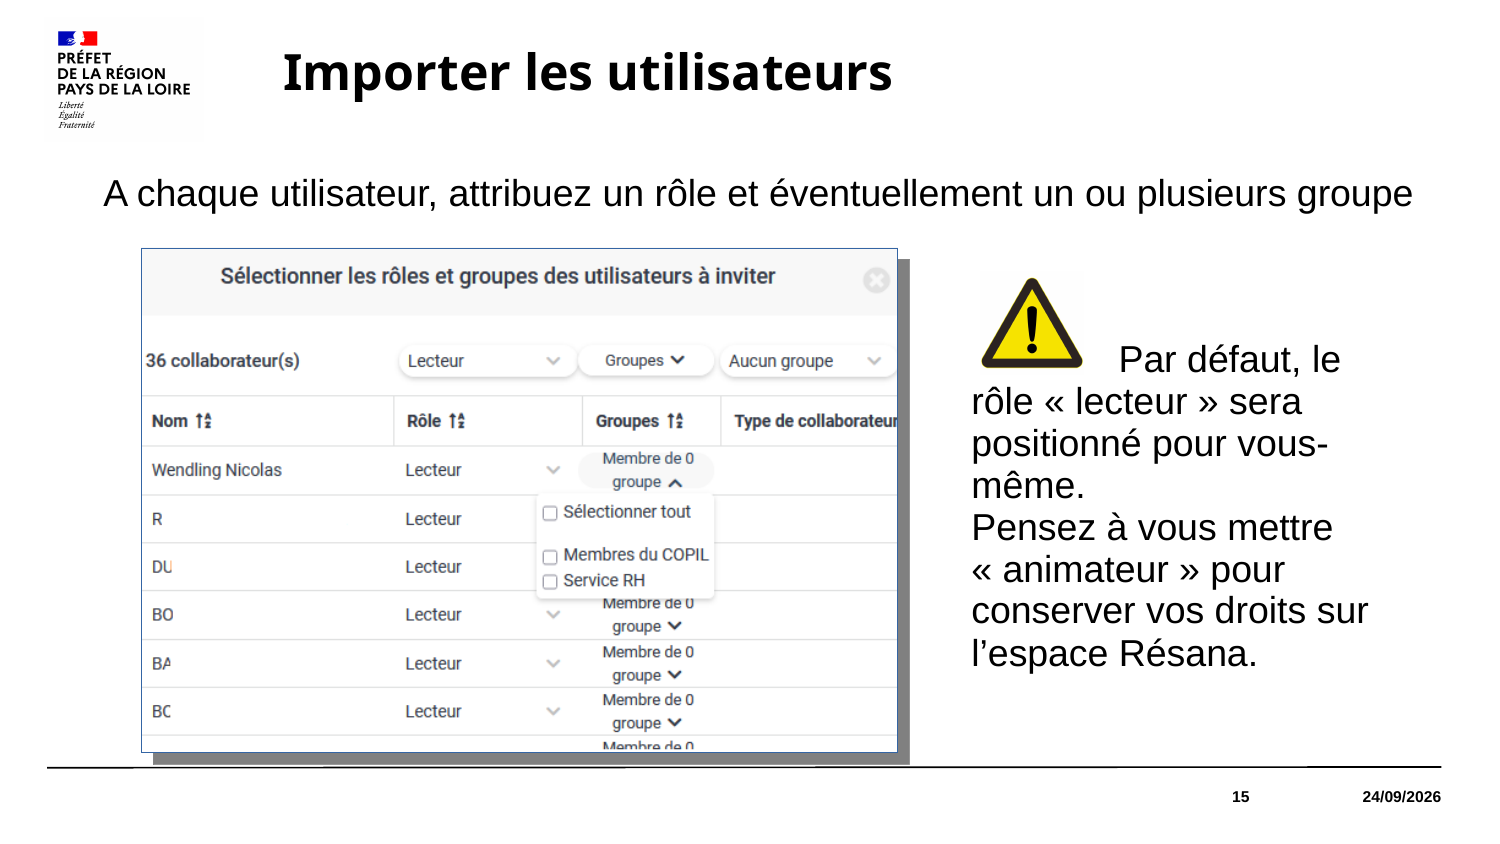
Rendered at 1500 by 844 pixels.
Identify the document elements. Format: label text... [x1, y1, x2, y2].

text_box A chaque utilisateur, attribuez un rôle et éventuellement un ou plusieurs groupe [88, 165, 1500, 307]
text_box Par défaut, le rôle « lecteur » sera positionné pour vous-même. Pensez à vous mettre « animateur » pour conserver vos droits sur l’espace Résana. [956, 330, 1406, 682]
picture [980, 271, 1084, 375]
picture [141, 307, 898, 753]
picture [44, 17, 204, 142]
title Importer les utilisateurs [283, 47, 1347, 165]
